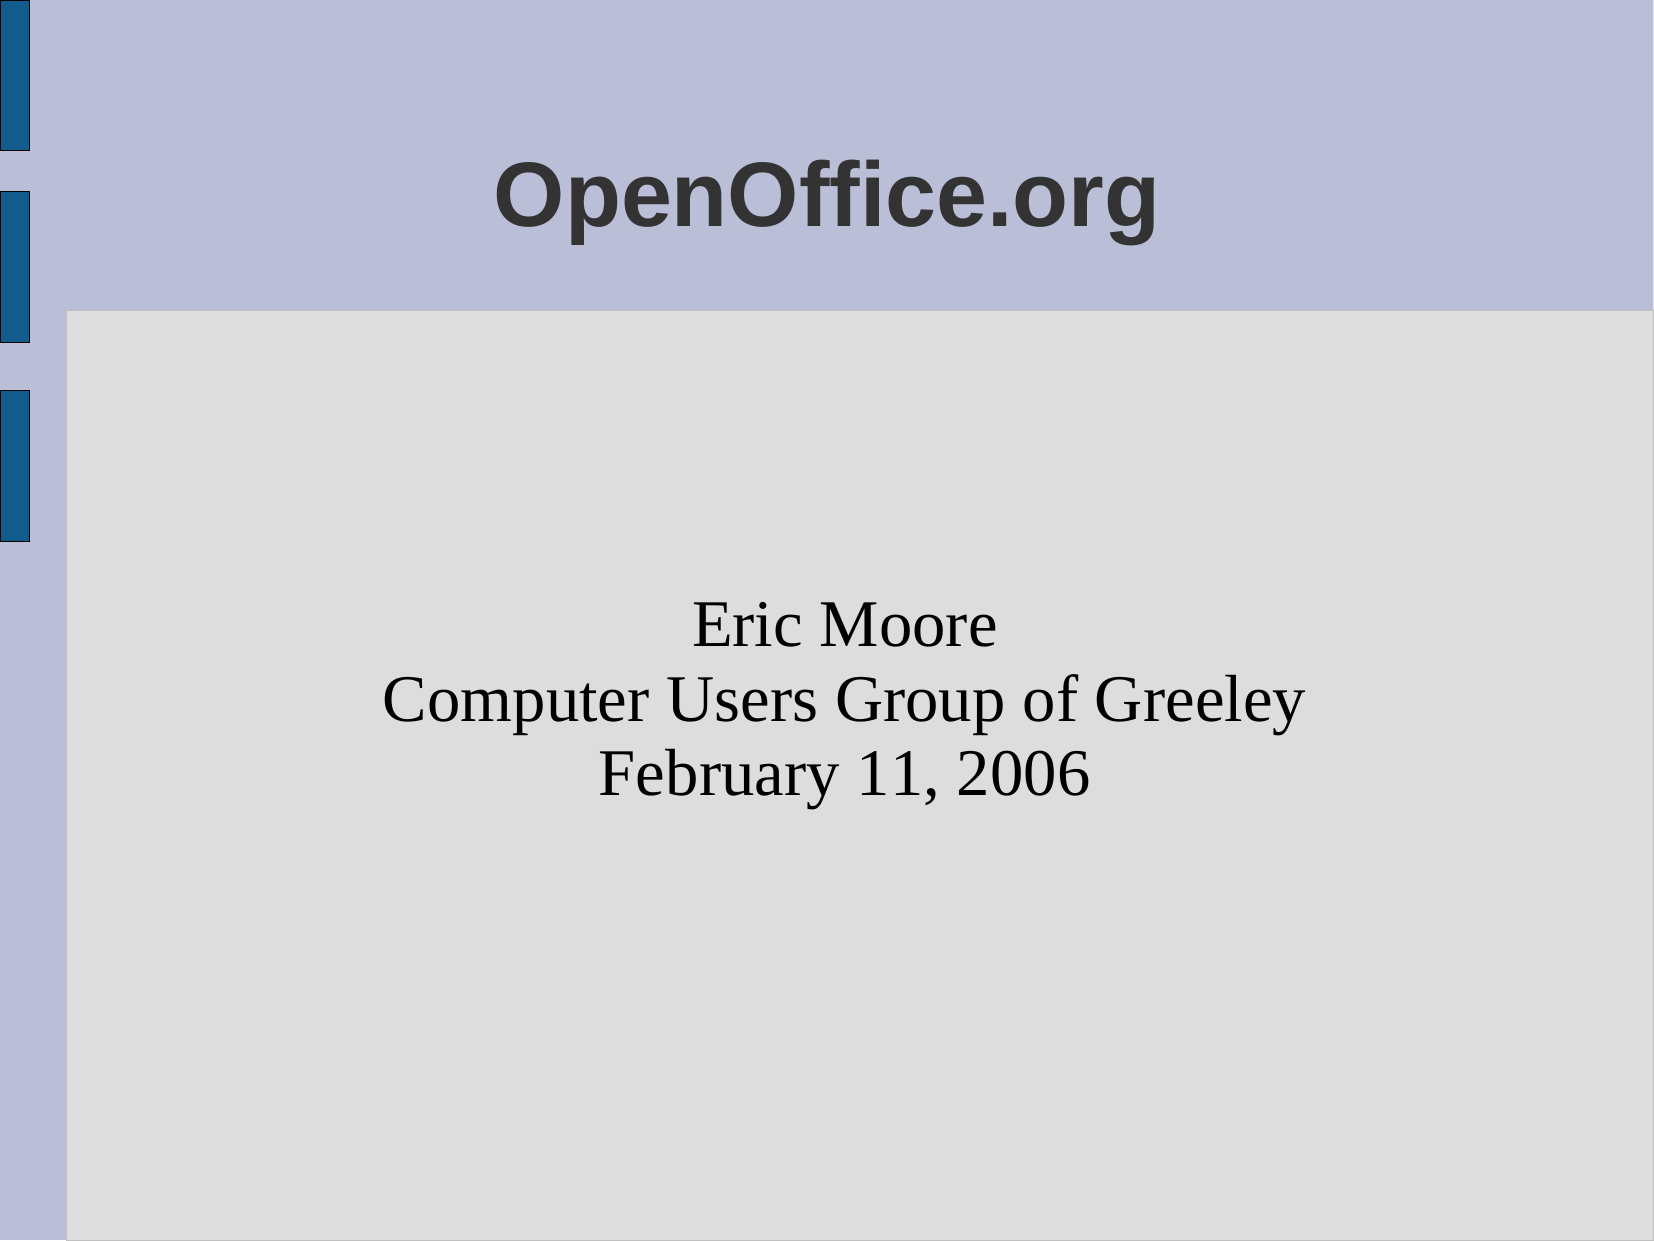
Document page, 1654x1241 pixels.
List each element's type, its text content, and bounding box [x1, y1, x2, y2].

title OpenOffice.org [121, 91, 1534, 299]
subtitle Eric Moore Computer Users Group of Greeley February 11, 2006 [121, 344, 1534, 1127]
